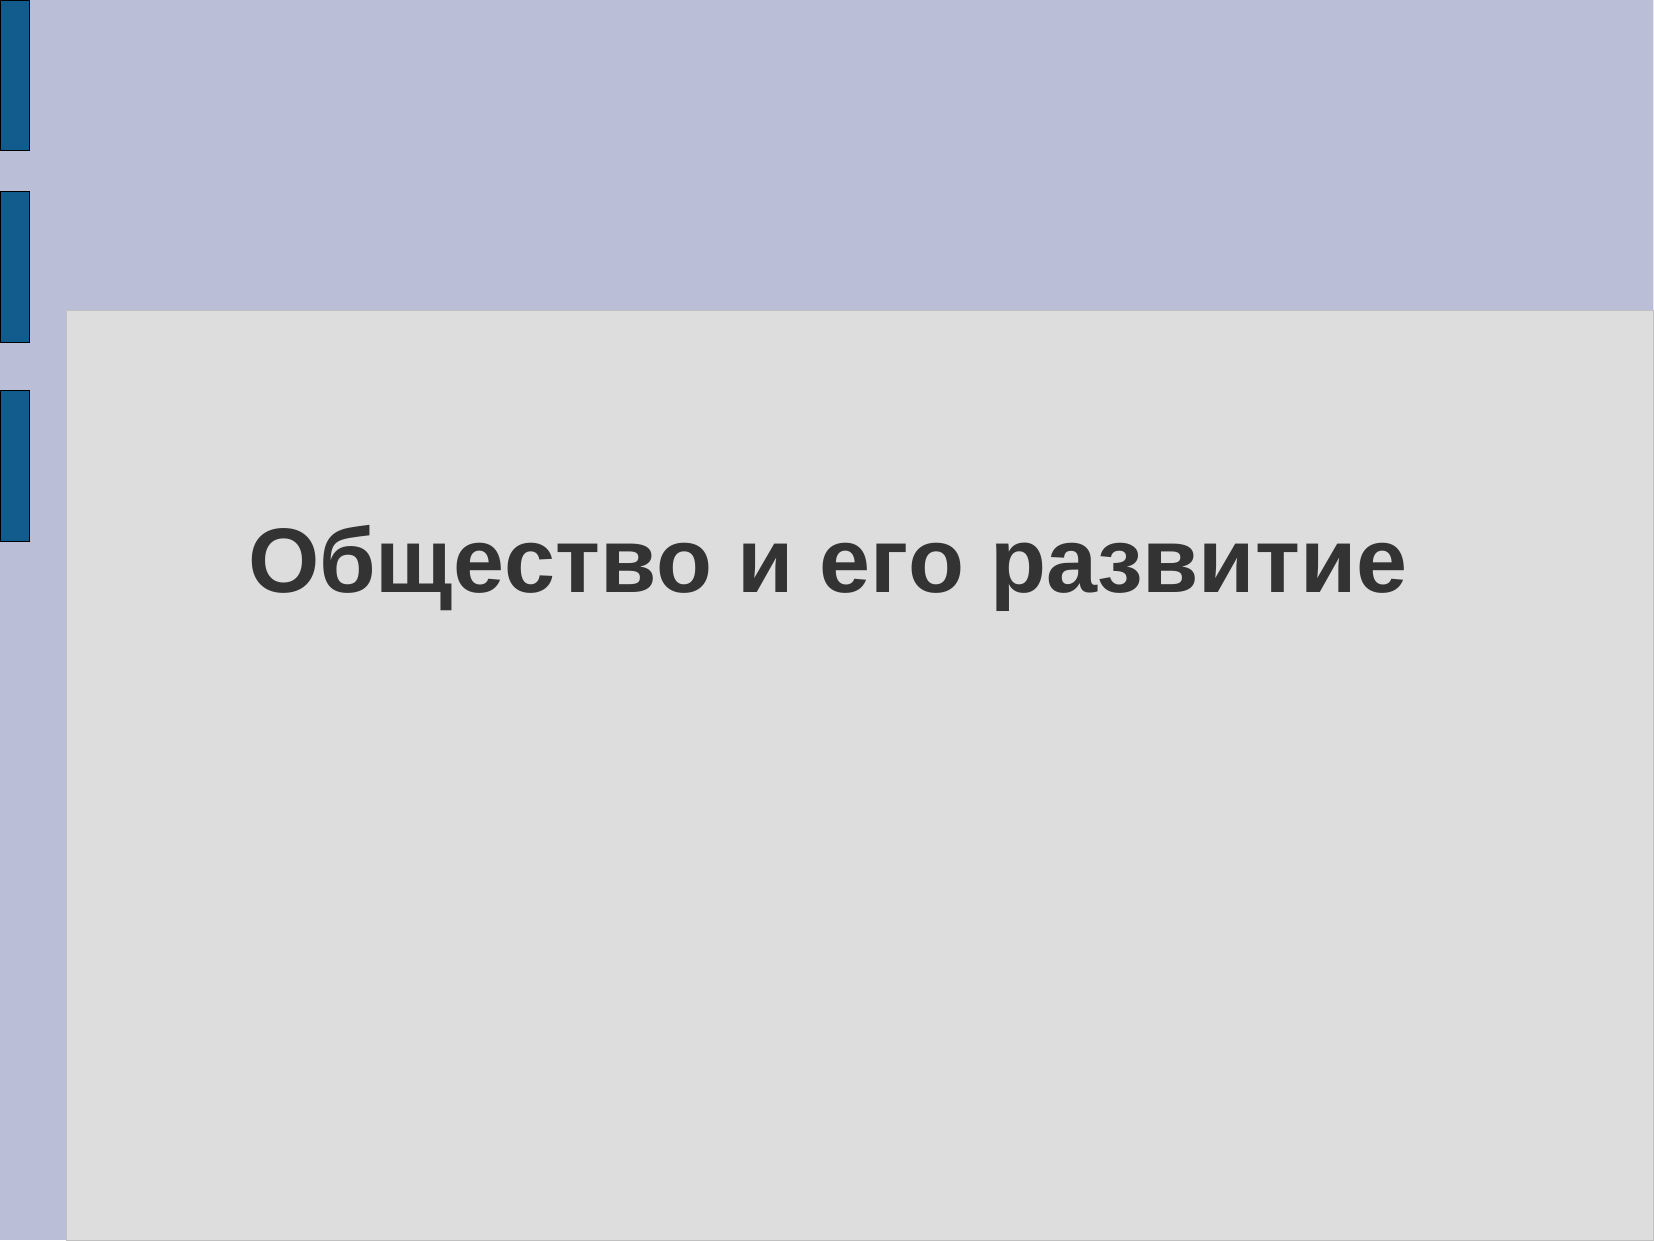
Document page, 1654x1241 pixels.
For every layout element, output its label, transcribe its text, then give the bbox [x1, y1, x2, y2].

title Общество и его развитие [118, 324, 1565, 798]
